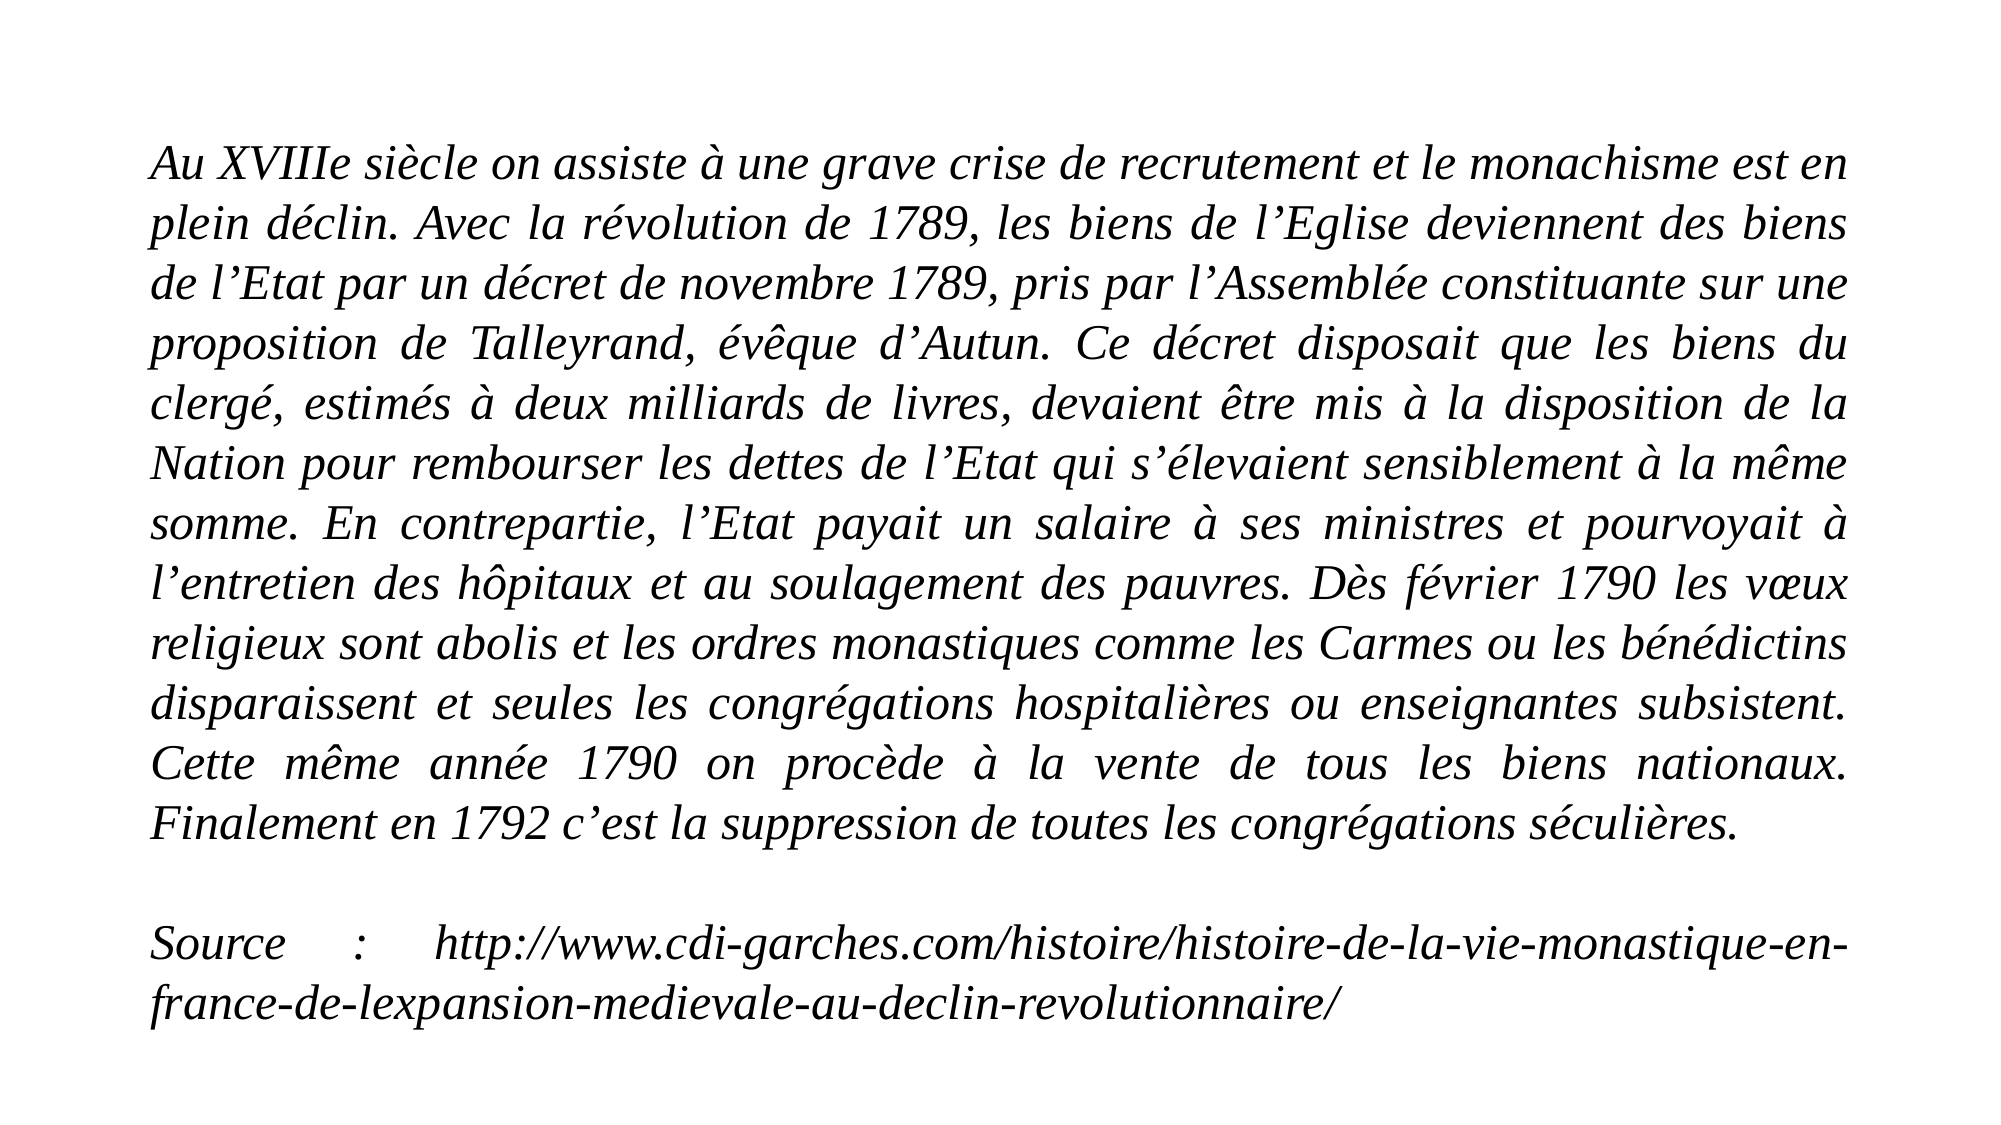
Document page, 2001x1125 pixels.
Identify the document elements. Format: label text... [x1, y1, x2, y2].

text_box Au XVIIIe siècle on assiste à une grave crise de recrutement et le monachisme est en plein déclin. Avec la révolution de 1789, les biens de l’Eglise deviennent des biens de l’Etat par un décret de novembre 1789, pris par l’Assemblée constituante sur une proposition de Talleyrand, évêque d’Autun. Ce décret disposait que les biens du clergé, estimés à deux milliards de livres, devaient être mis à la disposition de la Nation pour rembourser les dettes de l’Etat qui s’élevaient sensiblement à la même somme. En contrepartie, l’Etat payait un salaire à ses ministres et pourvoyait à l’entretien des hôpitaux et au soulagement des pauvres. Dès février 1790 les vœux religieux sont abolis et les ordres monastiques comme les Carmes ou les bénédictins disparaissent et seules les congrégations hospitalières ou enseignantes subsistent. Cette même année 1790 on procède à la vente de tous les biens nationaux. Finalement en 1792 c’est la suppression de toutes les congrégations séculières. Source : http://www.cdi-garches.com/histoire/histoire-de-la-vie-monastique-en-france-de-lexpansion-medievale-au-declin-revolutionnaire/ [135, 122, 1866, 1046]
